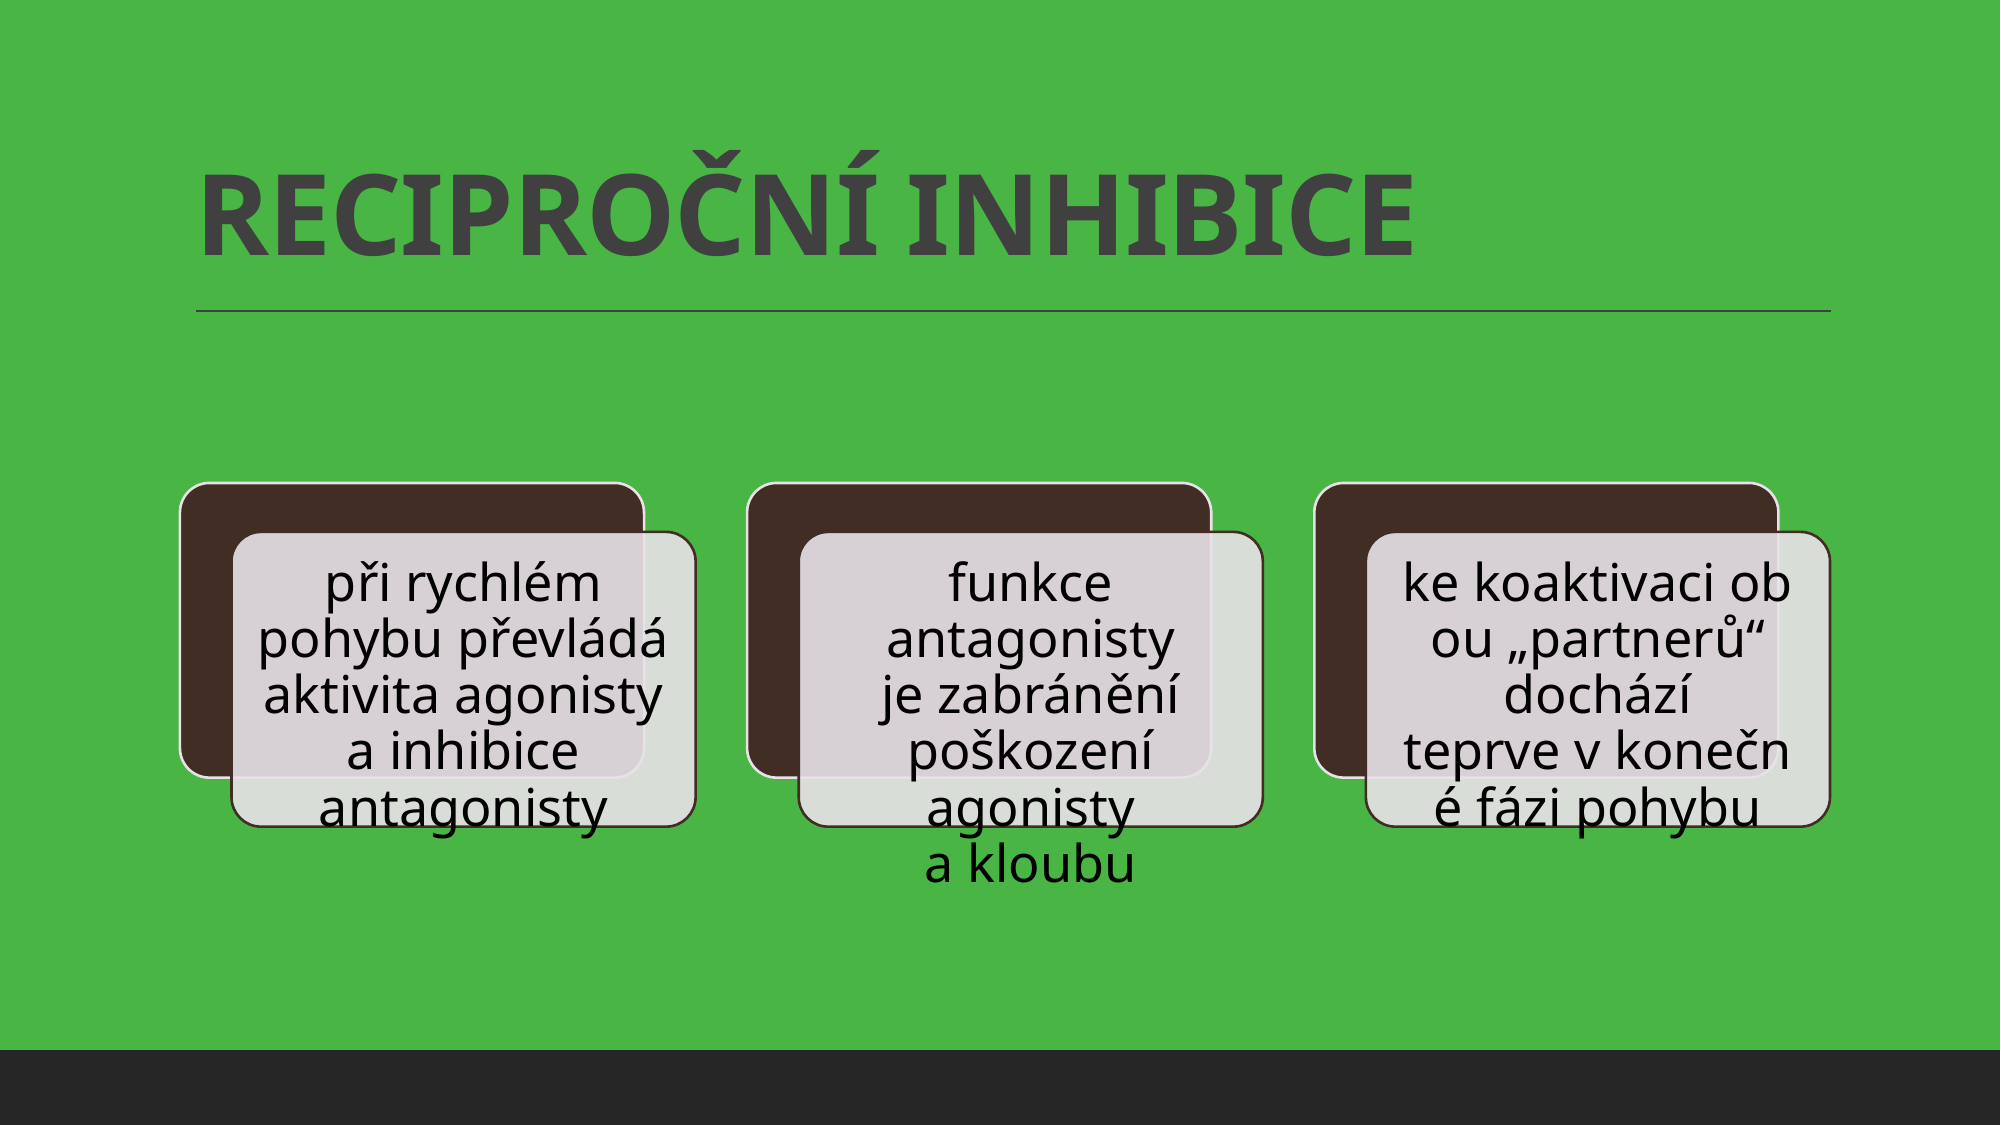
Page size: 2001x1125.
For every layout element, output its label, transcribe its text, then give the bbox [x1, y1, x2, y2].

text_box ke koaktivaci obou „partnerů“ dochází teprve v konečné fázi pohybu [1365, 531, 1831, 827]
text_box [0, 0, 2000, 1125]
text_box při rychlém pohybu převládá aktivita agonisty a inhibice antagonisty [231, 531, 696, 827]
text_box funkce antagonisty je zabránění poškození agonisty a kloubu [798, 531, 1263, 827]
title RECIPROČNÍ INHIBICE [180, 47, 1831, 286]
